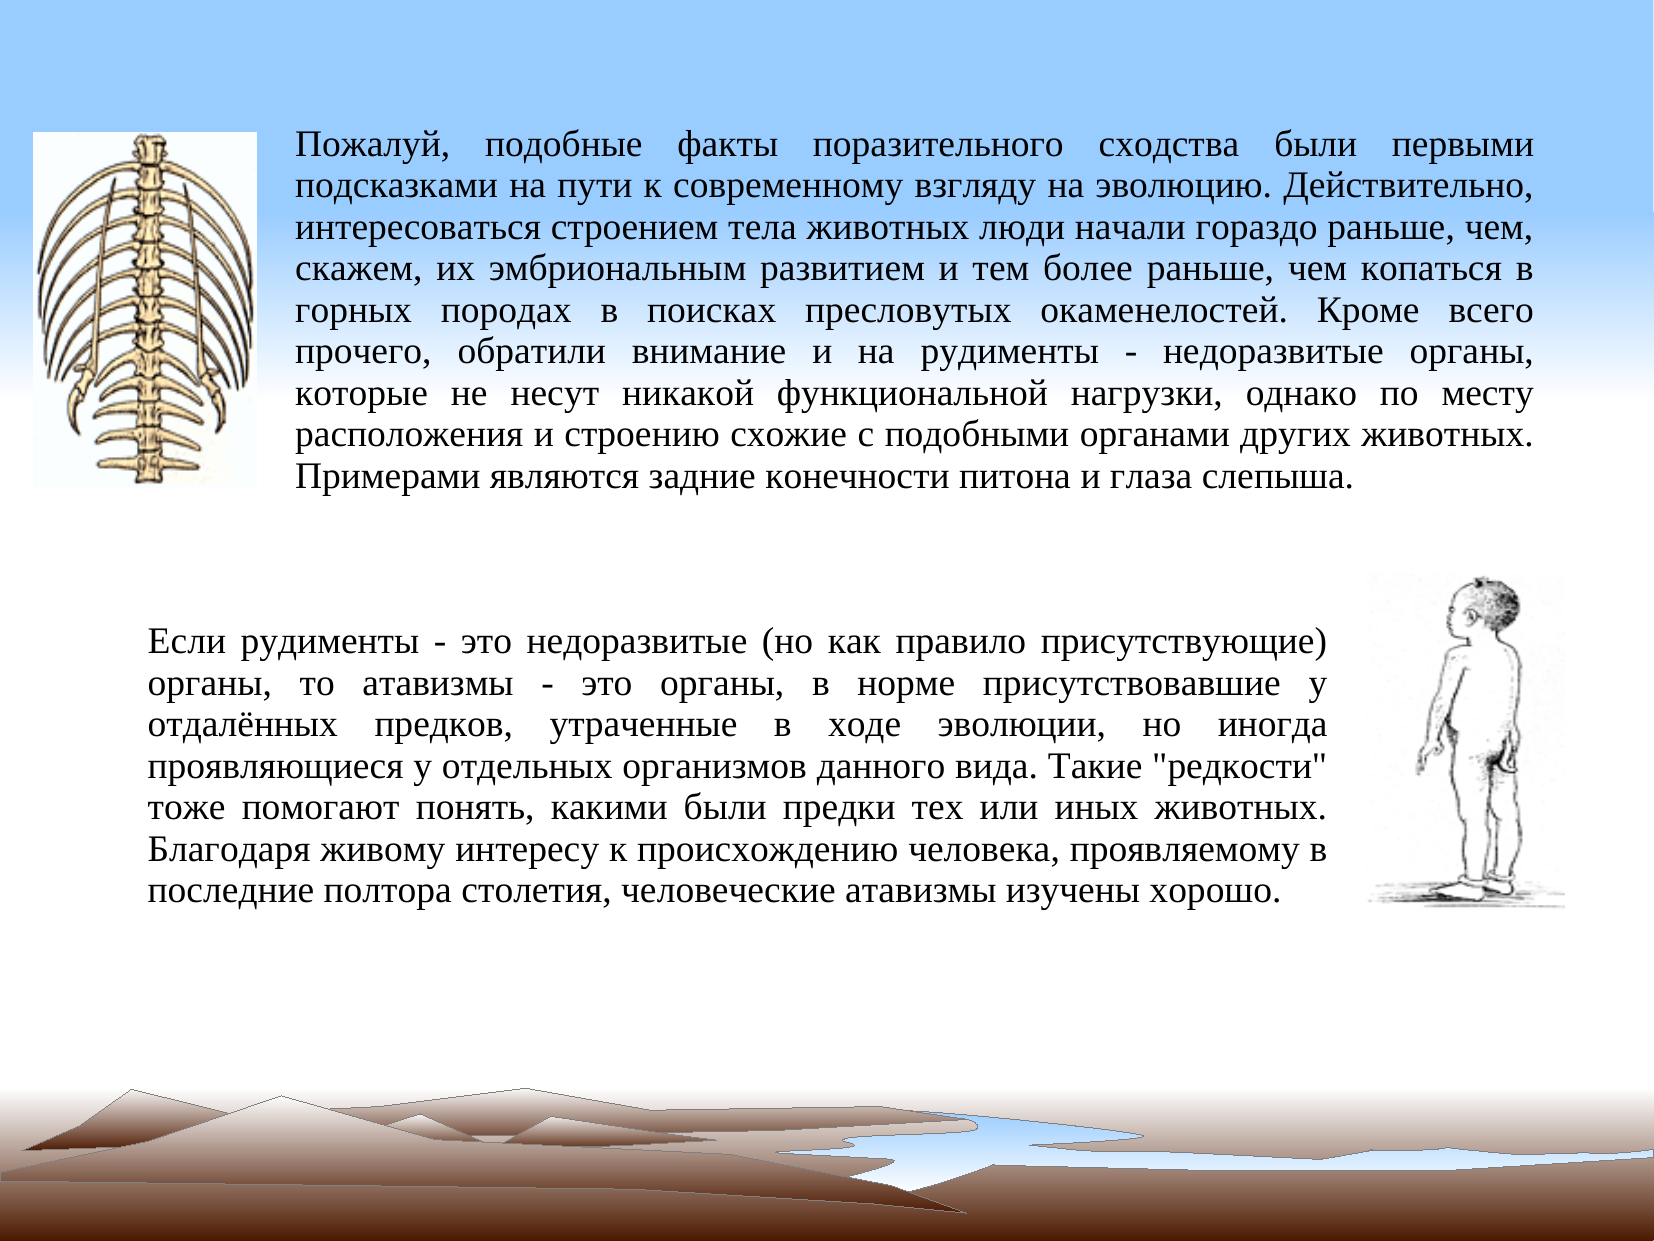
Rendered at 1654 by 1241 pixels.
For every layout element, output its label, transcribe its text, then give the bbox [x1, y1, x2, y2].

picture [33, 132, 257, 488]
picture [1365, 573, 1565, 916]
text_box Если рудименты - это недоразвитые (но как правило присутствующие) органы, то атавизмы - это органы, в норме присутствовавшие у отдалённых предков, утраченные в ходе эволюции, но иногда проявляющиеся у отдельных организмов данного вида. Такие "редкости" тоже помогают понять, какими были предки тех или иных животных. Благодаря живому интересу к происхождению человека, проявляемому в последние полтора столетия, человеческие атавизмы изучены хорошо. [147, 620, 1329, 1003]
text_box Пожалуй, подобные факты поразительного сходства были первыми подсказками на пути к современному взгляду на эволюцию. Действительно, интересоваться строением тела животных люди начали гораздо раньше, чем, скажем, их эмбриональным развитием и тем более раньше, чем копаться в горных породах в поисках пресловутых окаменелостей. Кроме всего прочего, обратили внимание и на рудименты - недоразвитые органы, которые не несут никакой функциональной нагрузки, однако по месту расположения и строению схожие с подобными органами других животных. Примерами являются задние конечности питона и глаза слепыша. [295, 122, 1536, 591]
